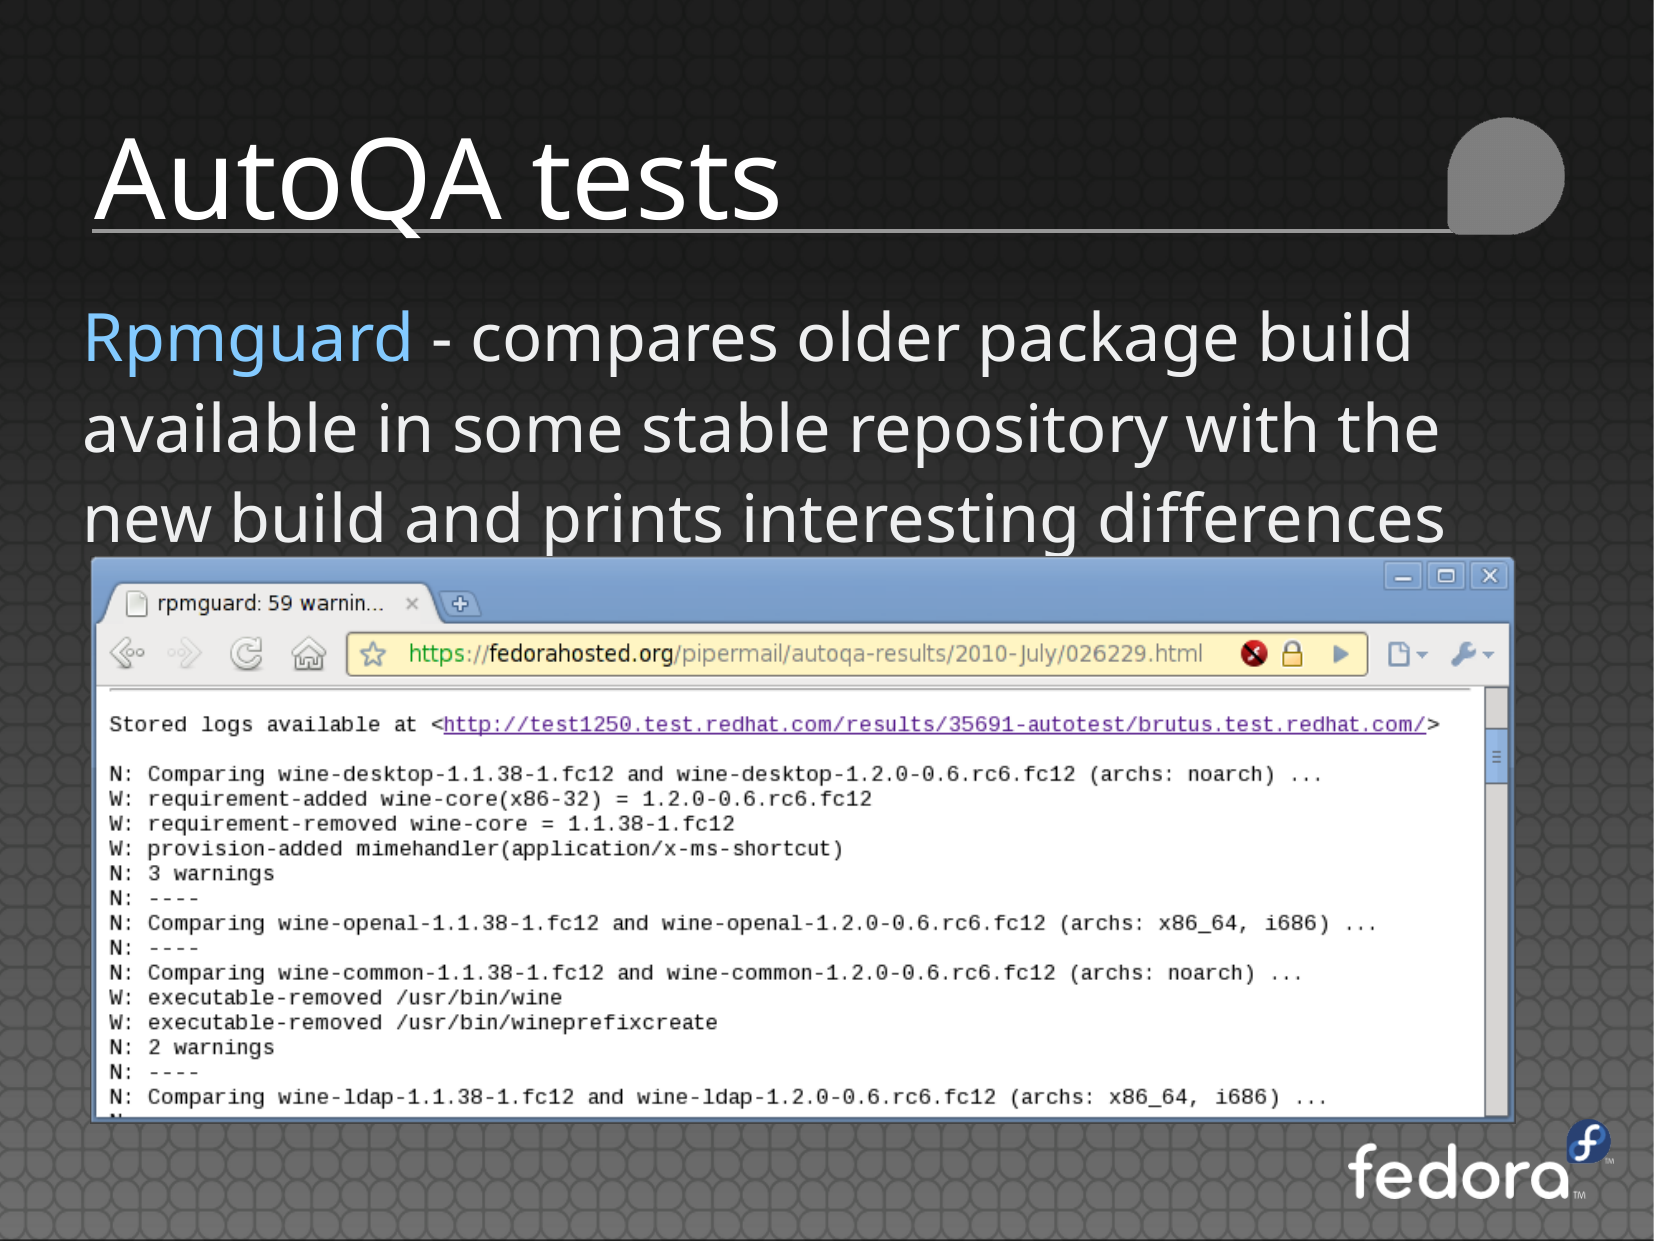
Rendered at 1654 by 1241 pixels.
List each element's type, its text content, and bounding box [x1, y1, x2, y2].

list Rpmguard - compares older package build available in some stable repository with the new build and prints interesting differences [82, 290, 1571, 1094]
title AutoQA tests [94, 100, 1426, 251]
picture [0, 0, 1654, 1241]
